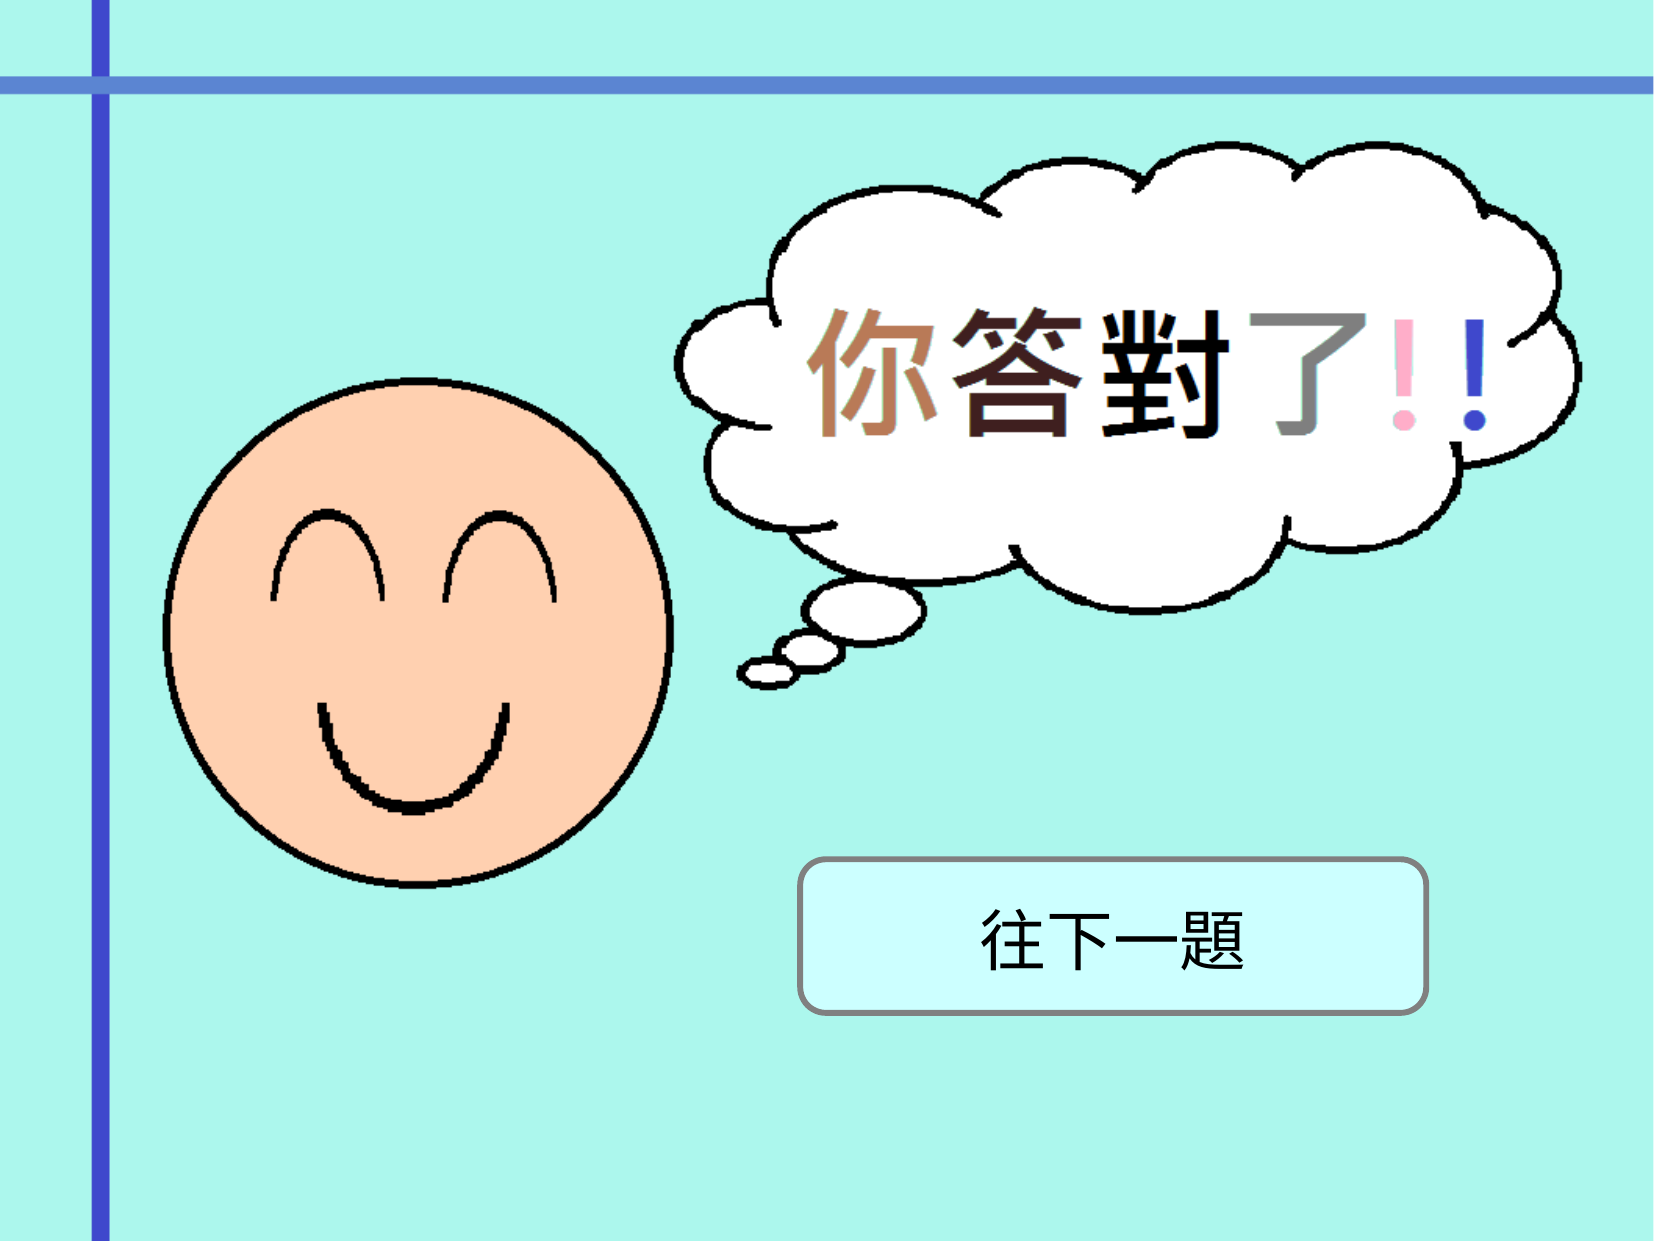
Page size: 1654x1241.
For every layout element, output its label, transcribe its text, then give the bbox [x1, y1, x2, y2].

text_box 往下一題 [800, 859, 1427, 1013]
picture [0, 0, 1654, 1241]
